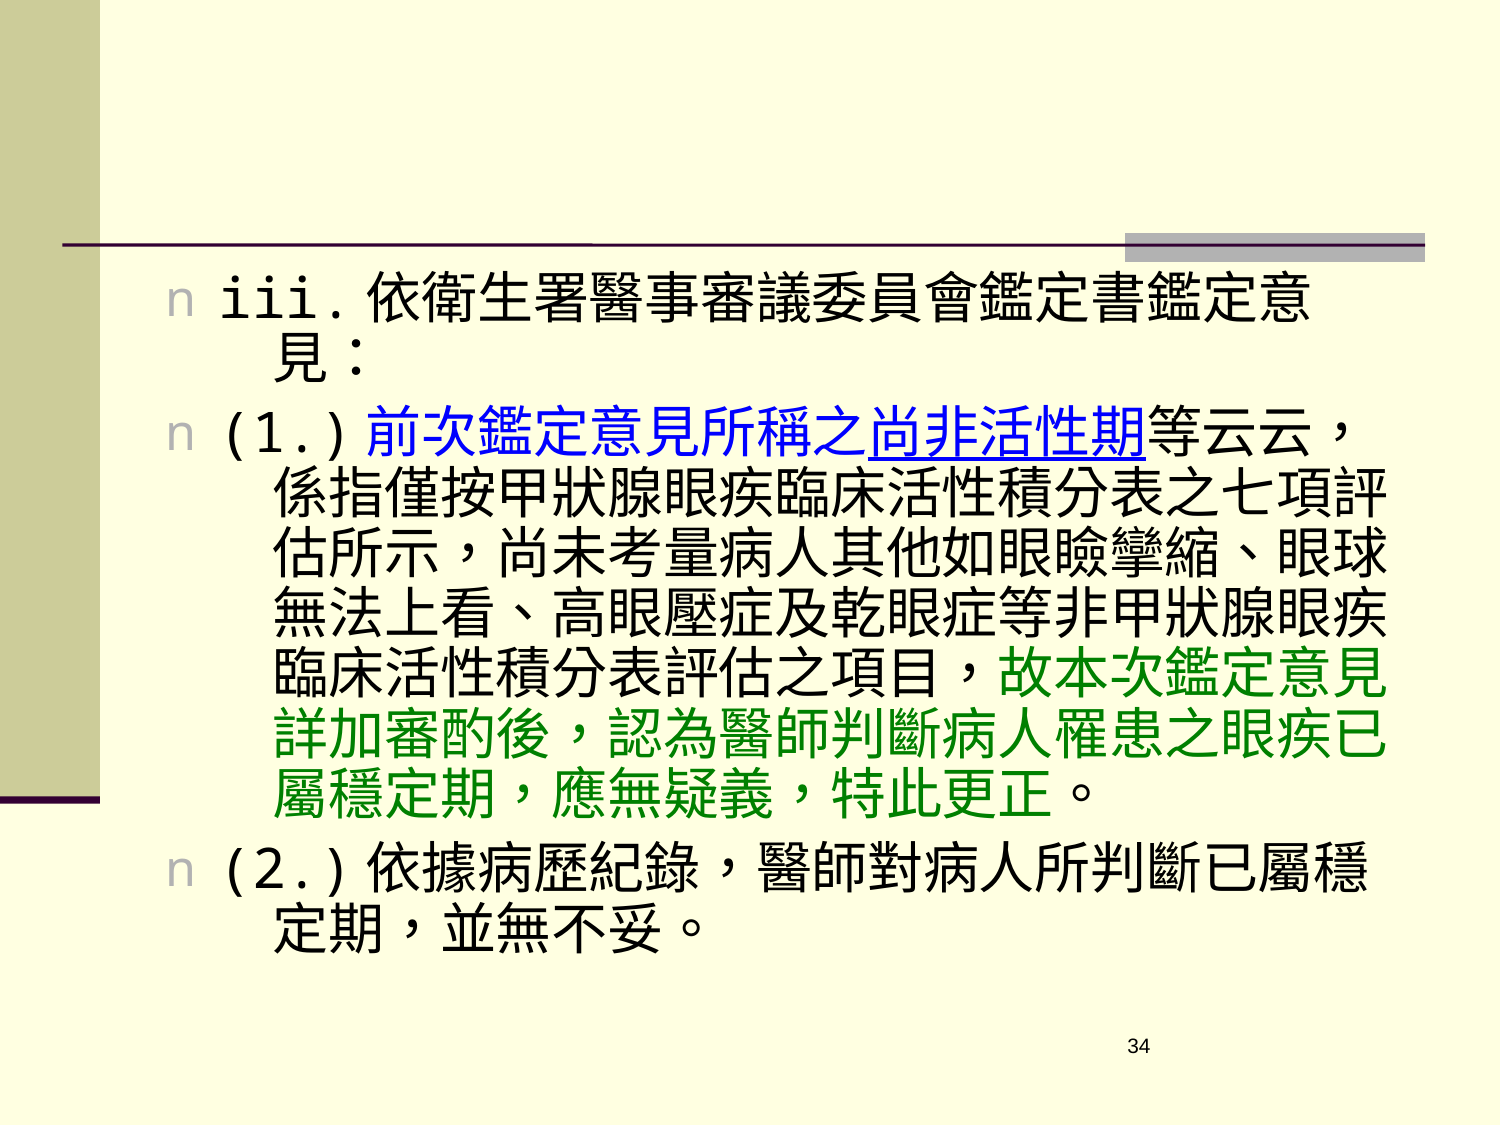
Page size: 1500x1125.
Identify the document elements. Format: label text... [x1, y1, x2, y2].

list iii.依衛生署醫事審議委員會鑑定書鑑定意見： (1.)前次鑑定意見所稱之尚非活性期等云云，係指僅按甲狀腺眼疾臨床活性積分表之七項評估所示，尚未考量病人其他如眼瞼攣縮、眼球無法上看、高眼壓症及乾眼症等非甲狀腺眼疾臨床活性積分表評估之項目，故本次鑑定意見詳加審酌後，認為醫師判斷病人罹患之眼疾已屬穩定期，應無疑義，特此更正。 (2.)依據病歷紀錄，醫師對病人所判斷已屬穩定期，並無不妥。 [150, 262, 1426, 1006]
text_box [1112, 1025, 1426, 1101]
